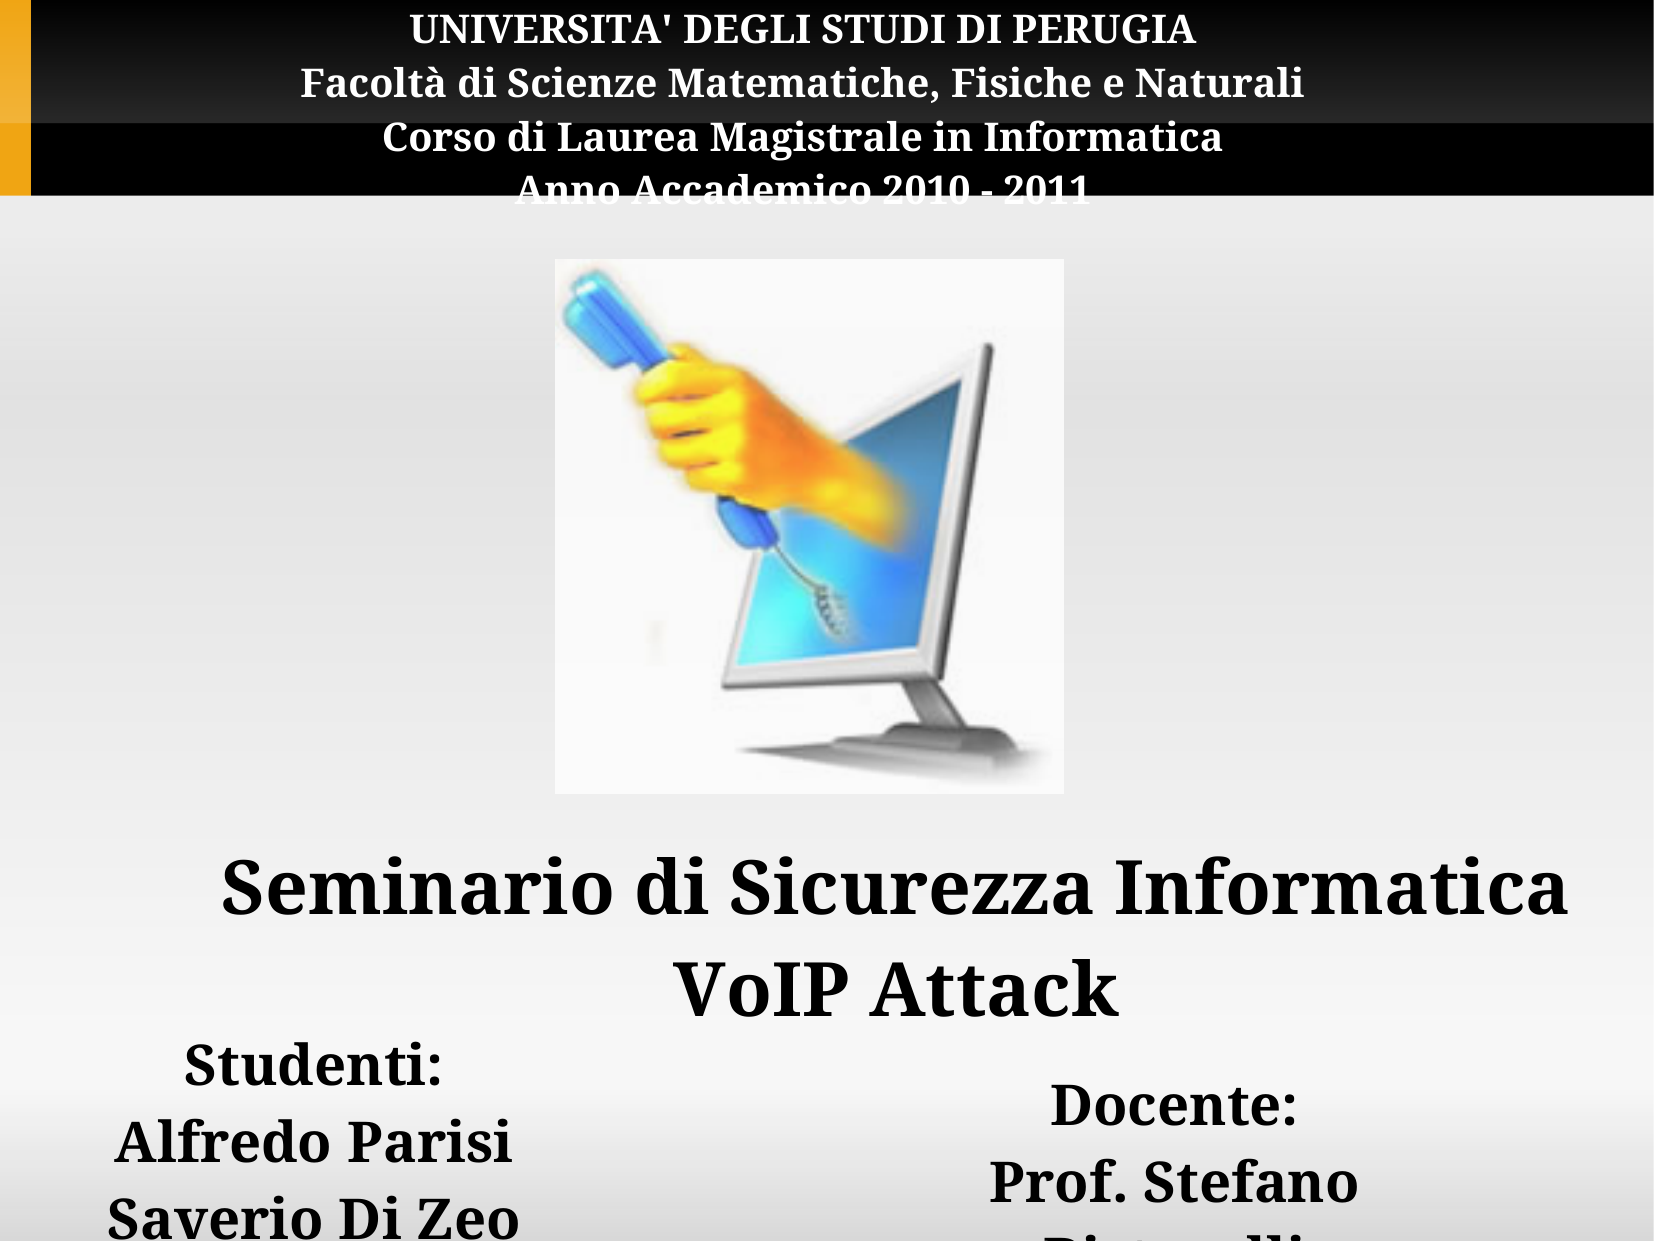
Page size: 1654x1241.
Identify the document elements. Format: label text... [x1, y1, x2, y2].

text_box Seminario di Sicurezza Informatica VoIP Attack [206, 826, 1376, 1022]
text_box Docente: Prof. Stefano Bistarelli [974, 1057, 1625, 1209]
text_box UNIVERSITA' DEGLI STUDI DI PERUGIA Facoltà di Scienze Matematiche, Fisiche e Naturali Corso di Laurea Magistrale in Informatica Anno Accademico 2010 - 2011 [271, 0, 1335, 198]
picture [0, 0, 1654, 1241]
text_box Studenti: Alfredo Parisi Saverio Di Zeo [92, 1018, 591, 1237]
